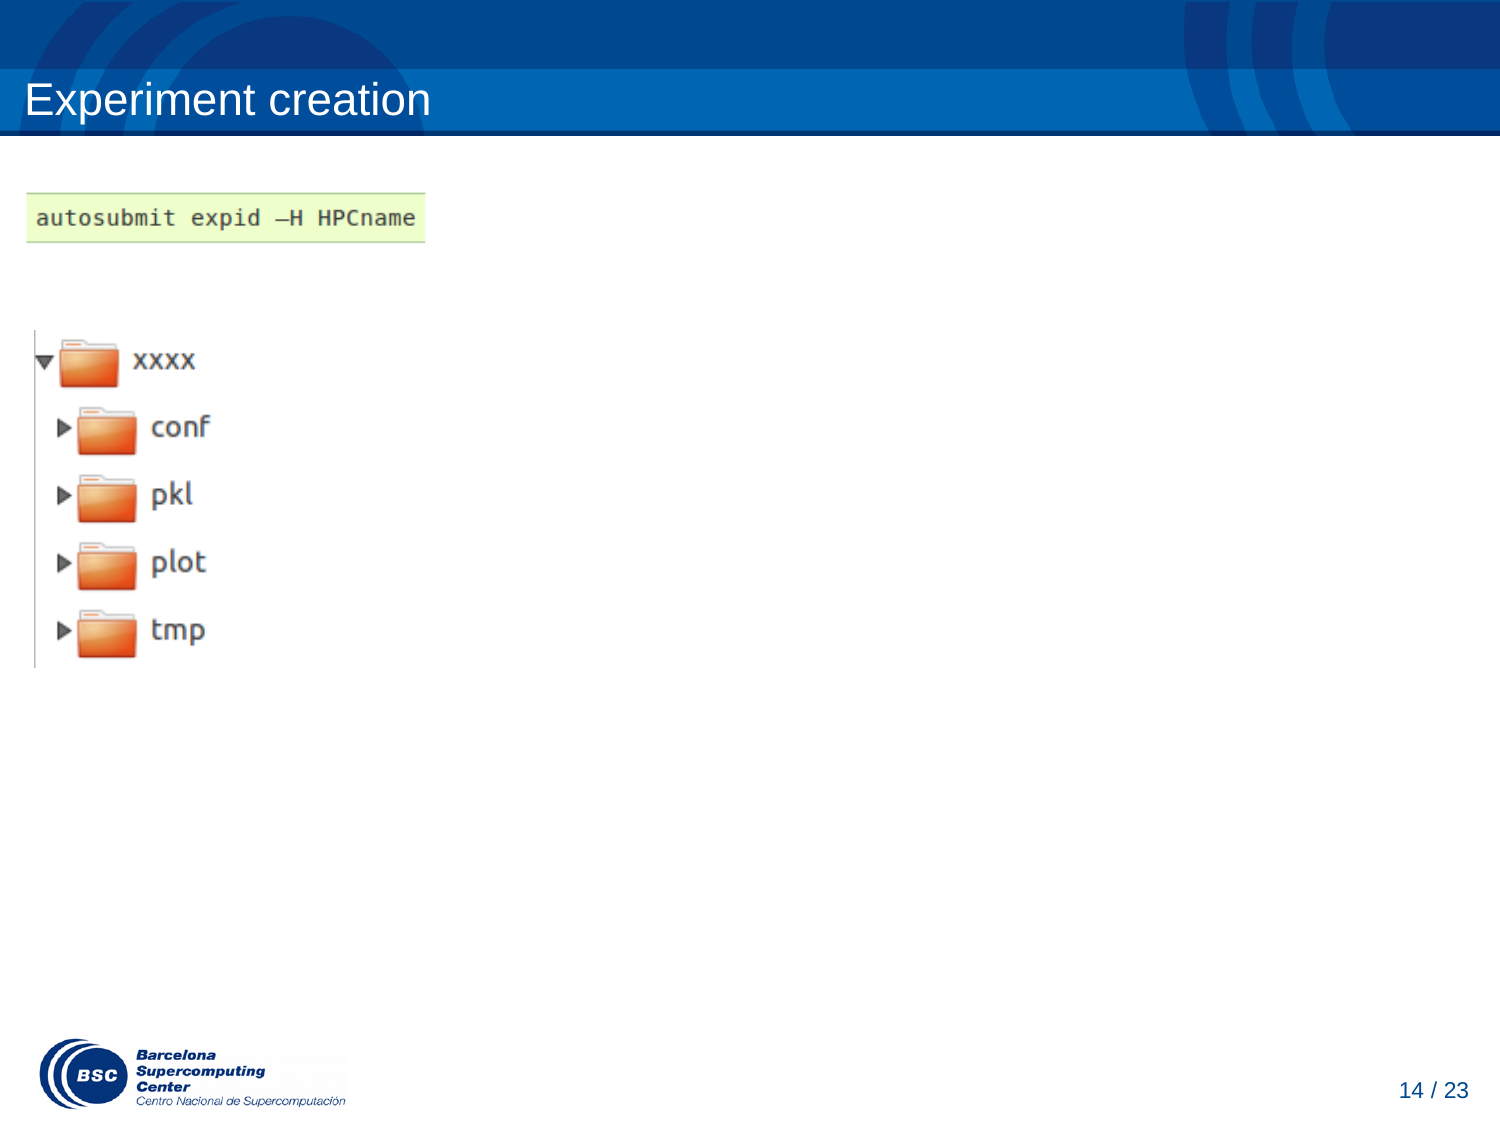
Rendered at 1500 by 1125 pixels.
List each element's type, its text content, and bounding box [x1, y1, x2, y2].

picture [0, 0, 1500, 136]
picture [34, 330, 509, 668]
picture [37, 1035, 347, 1111]
picture [11, 171, 426, 262]
text_box <number> / 23 [1364, 1042, 1484, 1111]
text_box Experiment creation [0, 64, 529, 135]
